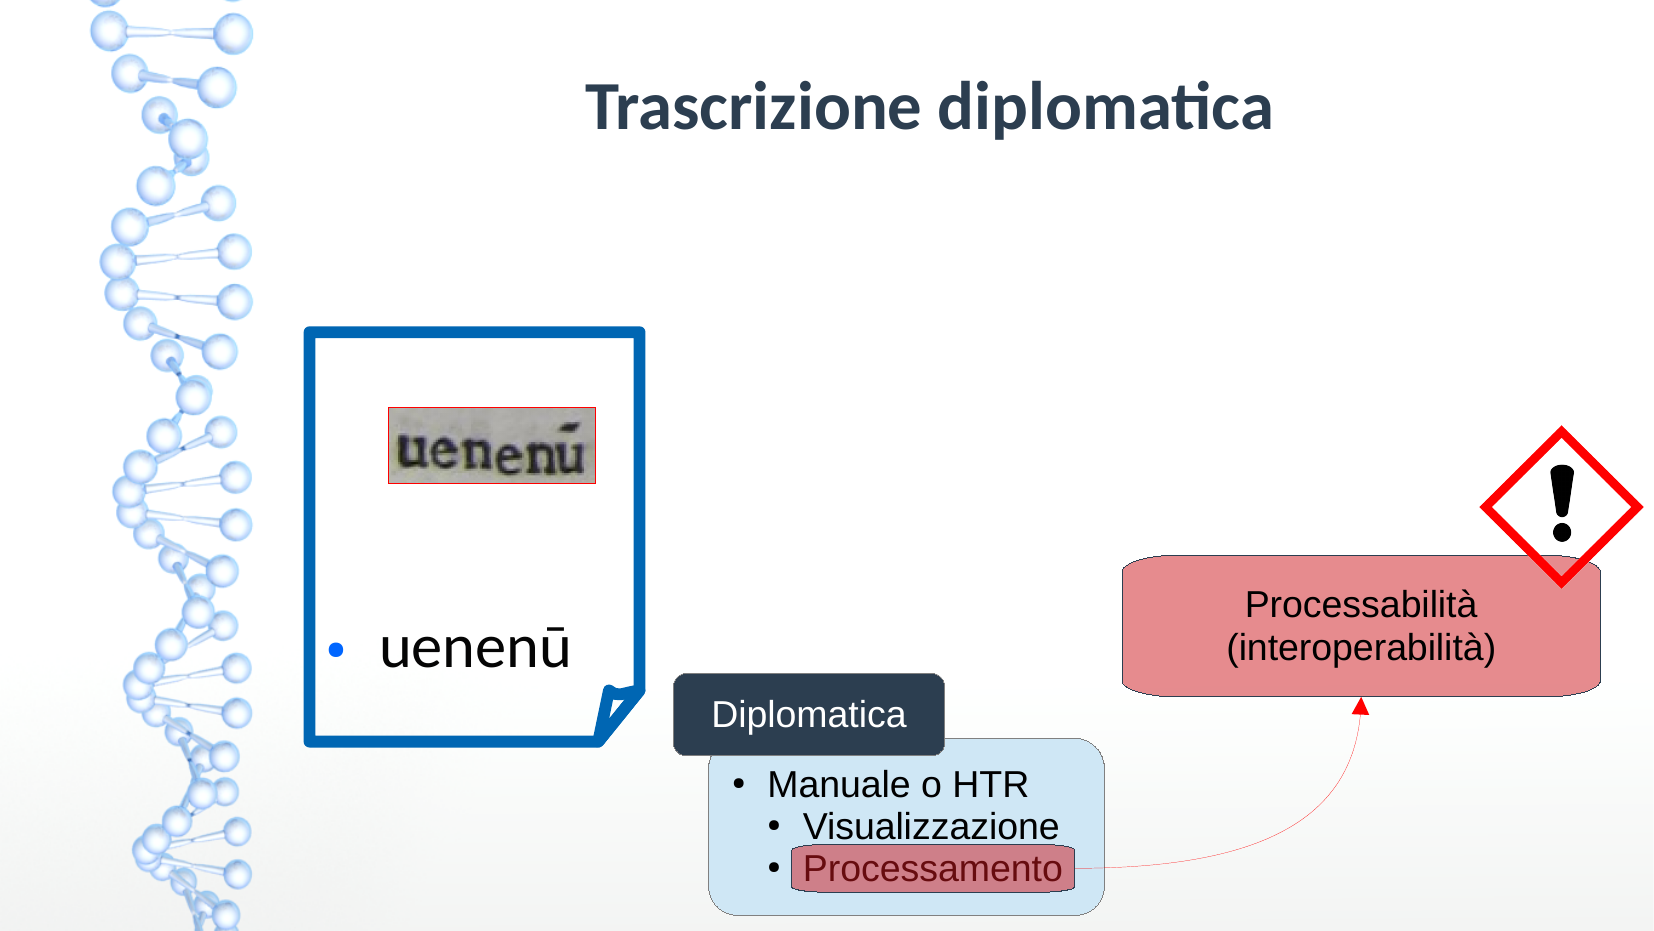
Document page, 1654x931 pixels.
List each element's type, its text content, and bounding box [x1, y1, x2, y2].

title Trascrizione diplomatica [265, 35, 1595, 189]
list uenenū [316, 620, 628, 703]
text_box Processabilità (interoperabilità) [1122, 555, 1601, 697]
picture [0, 0, 1654, 931]
text_box Manuale o HTR Visualizzazione Processamento [708, 738, 1105, 916]
text_box Diplomatica [673, 673, 945, 756]
text_box [791, 844, 1075, 893]
